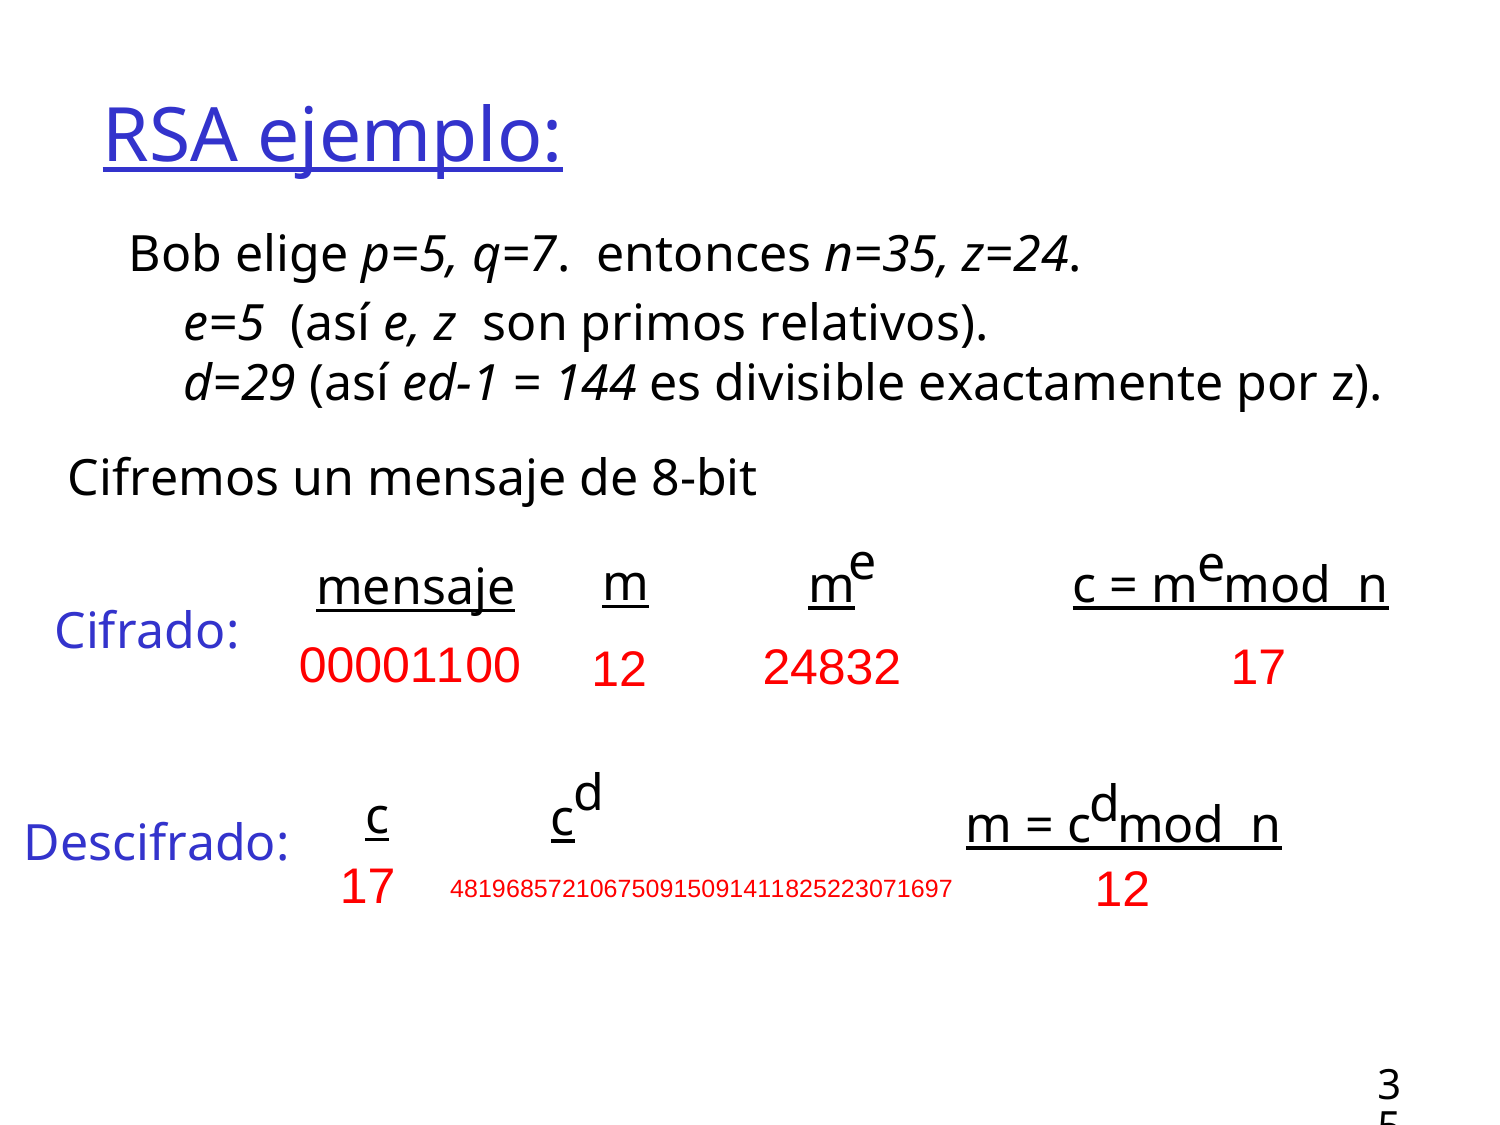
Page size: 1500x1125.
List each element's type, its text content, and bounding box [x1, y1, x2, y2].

title RSA ejemplo: [87, 37, 1363, 225]
text_box d [1074, 763, 1135, 840]
text_box 481968572106750915091411825223071697 [435, 864, 969, 910]
text_box e [1182, 523, 1241, 599]
text_box Bob elige p=5, q=7. entonces n=35, z=24. [114, 213, 1098, 289]
text_box 00001100 [284, 624, 536, 701]
text_box e [833, 521, 892, 598]
text_box mensaje [301, 547, 531, 623]
text_box 24832 [747, 627, 917, 703]
text_box Descifrado: [8, 803, 305, 879]
text_box 17 [1215, 627, 1301, 703]
text_box e=5 (así e, z son primos relativos). d=29 (así ed-1 = 144 es divisible exactamente por z). [169, 282, 1399, 479]
text_box m = c mod n [951, 785, 1297, 861]
text_box 17 [325, 846, 411, 922]
text_box c [536, 777, 590, 854]
text_box m [587, 543, 664, 619]
text_box c = m mod n [1057, 544, 1404, 620]
text_box d [559, 752, 620, 829]
text_box m [793, 544, 870, 621]
text_box c [350, 776, 405, 846]
text_box Cifrado: [39, 591, 255, 667]
text_box Cifremos un mensaje de 8-bit [53, 437, 774, 513]
text_box 12 [576, 628, 662, 705]
text_box 12 [1079, 848, 1166, 924]
